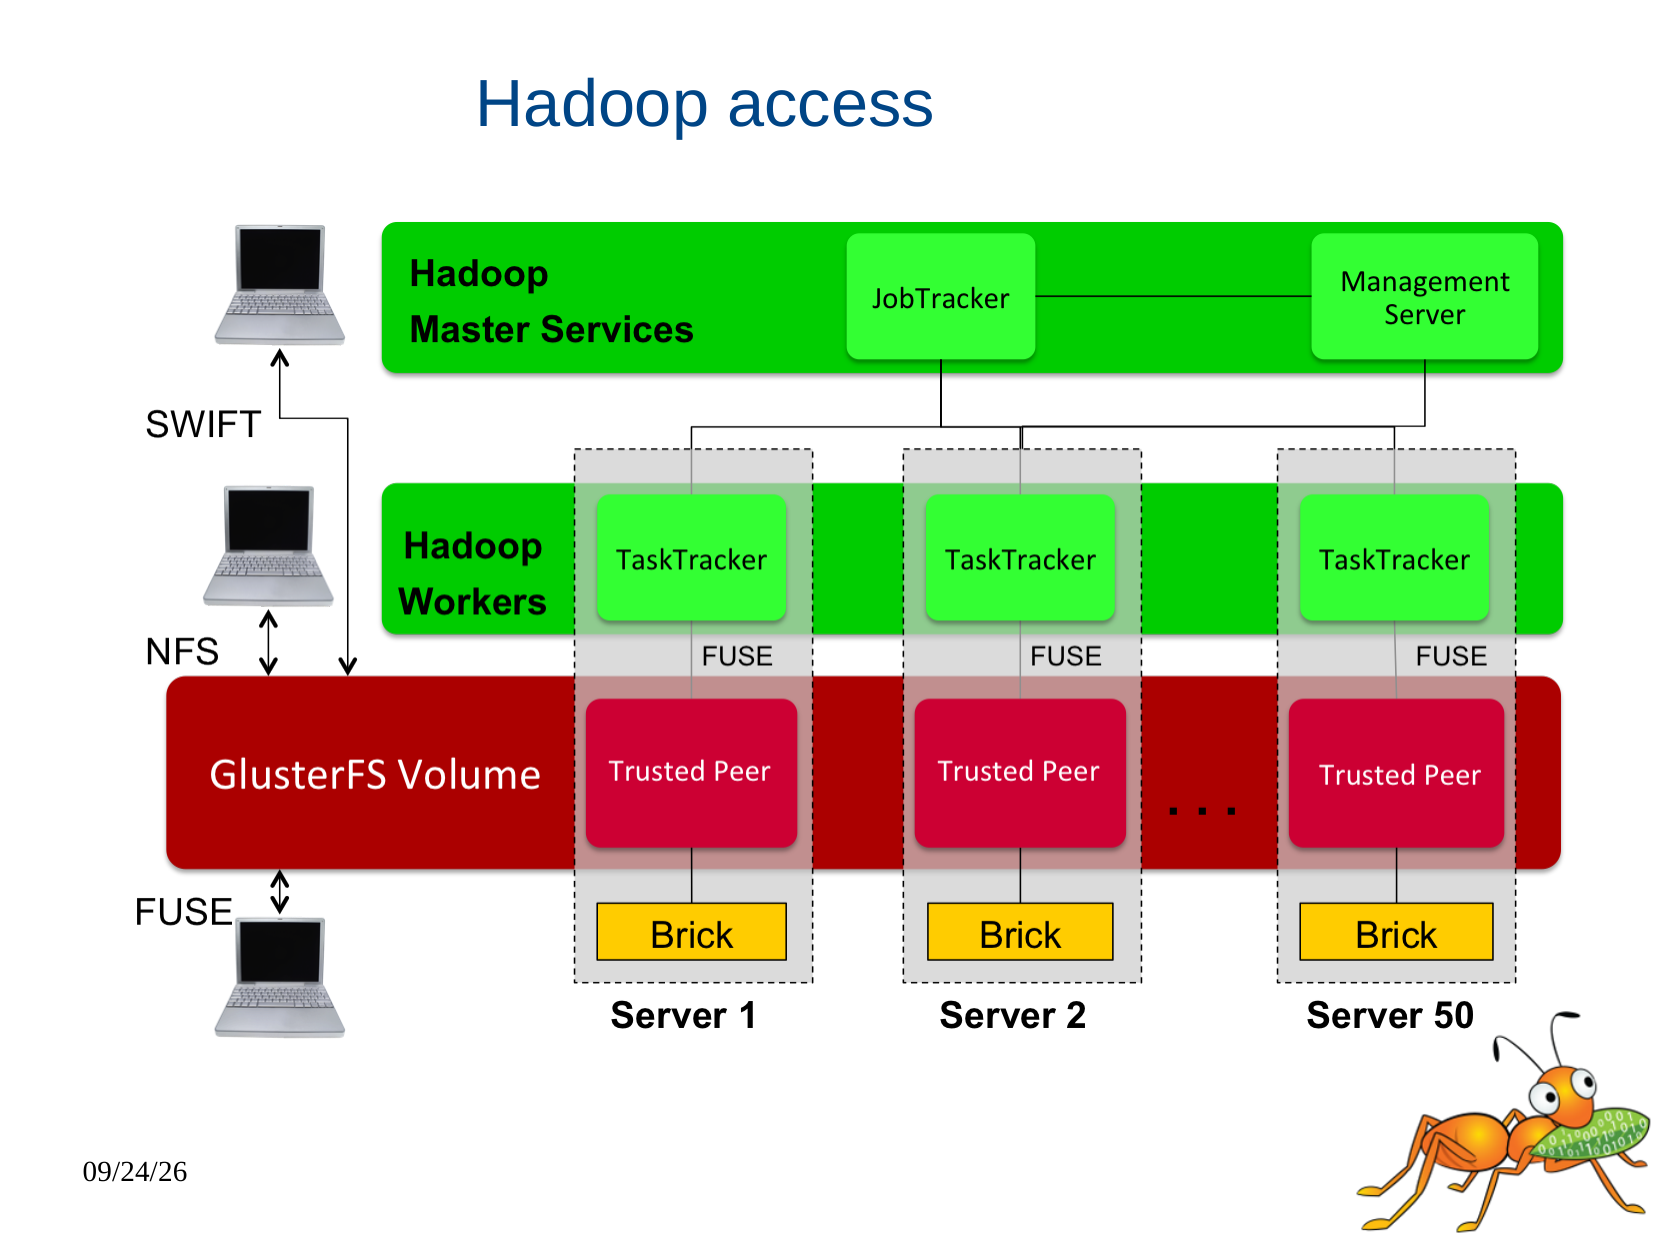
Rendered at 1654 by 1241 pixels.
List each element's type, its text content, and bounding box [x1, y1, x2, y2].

text_box Hadoop access [70, 59, 1341, 149]
picture [120, 219, 1654, 1235]
